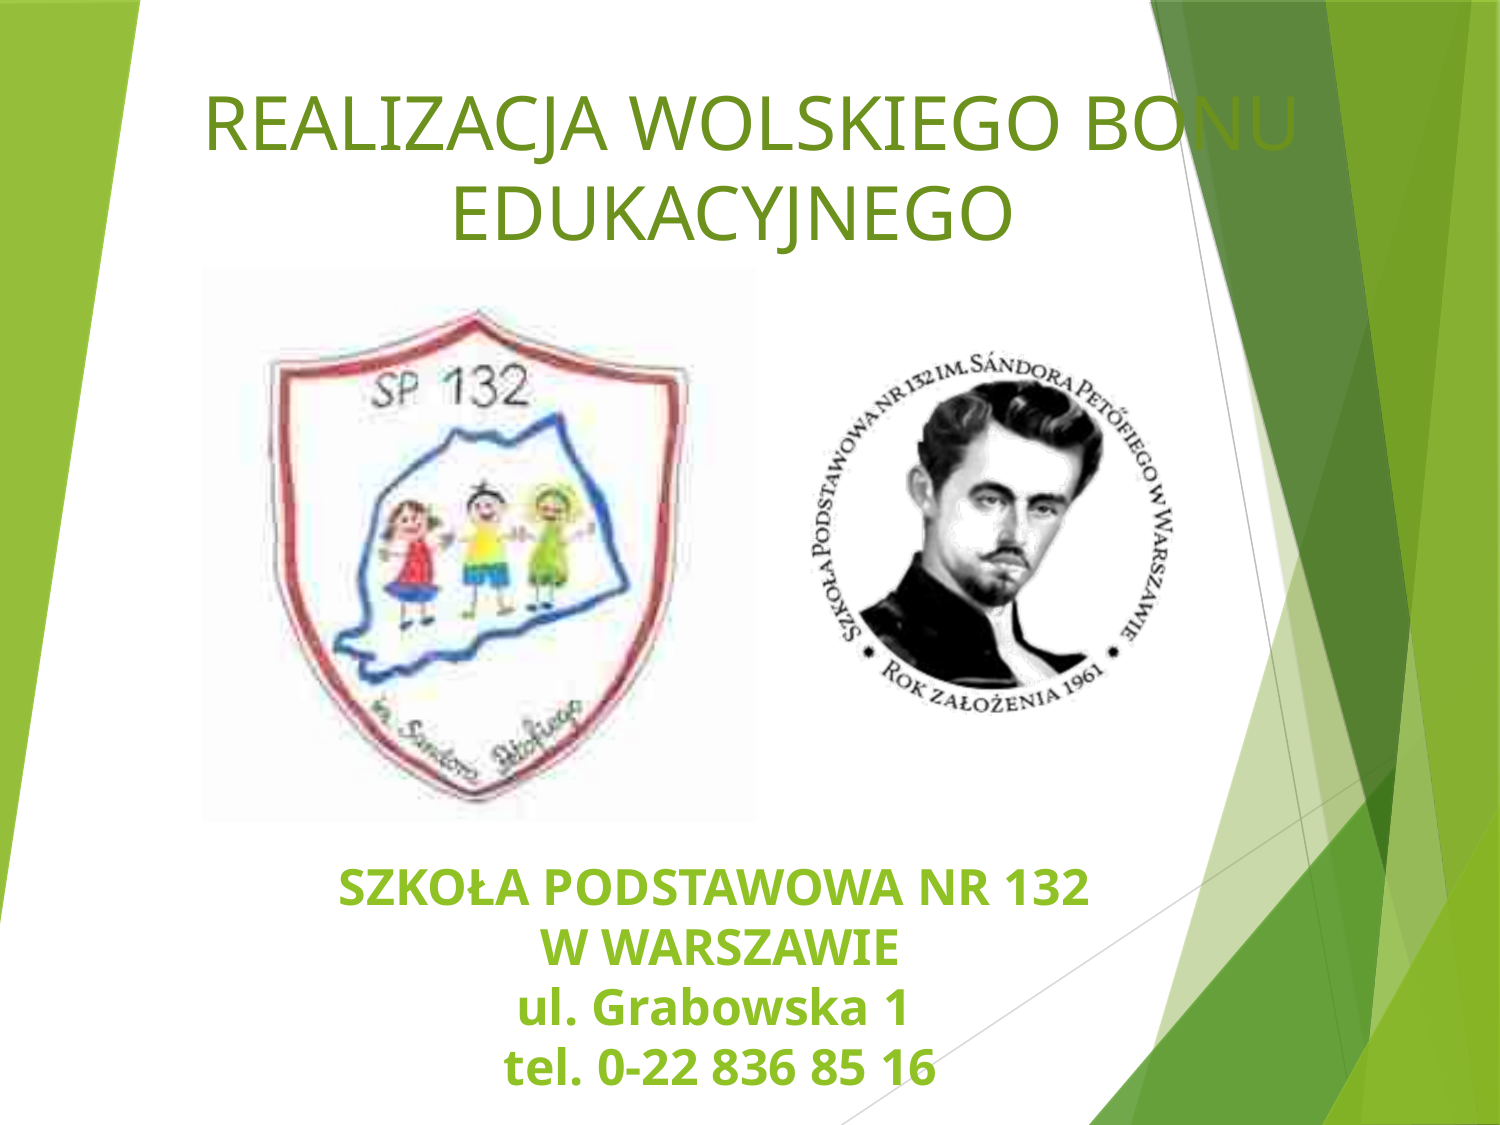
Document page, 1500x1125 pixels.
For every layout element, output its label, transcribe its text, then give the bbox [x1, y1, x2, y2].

picture [202, 267, 756, 822]
picture [809, 349, 1176, 716]
title REALIZACJA WOLSKIEGO BONU EDUKACYJNEGO [2, 94, 1500, 237]
text_box SZKOŁA PODSTAWOWA NR 132 W WARSZAWIE ul. Grabowska 1 tel. 0-22 836 85 16 [230, 848, 1211, 1104]
